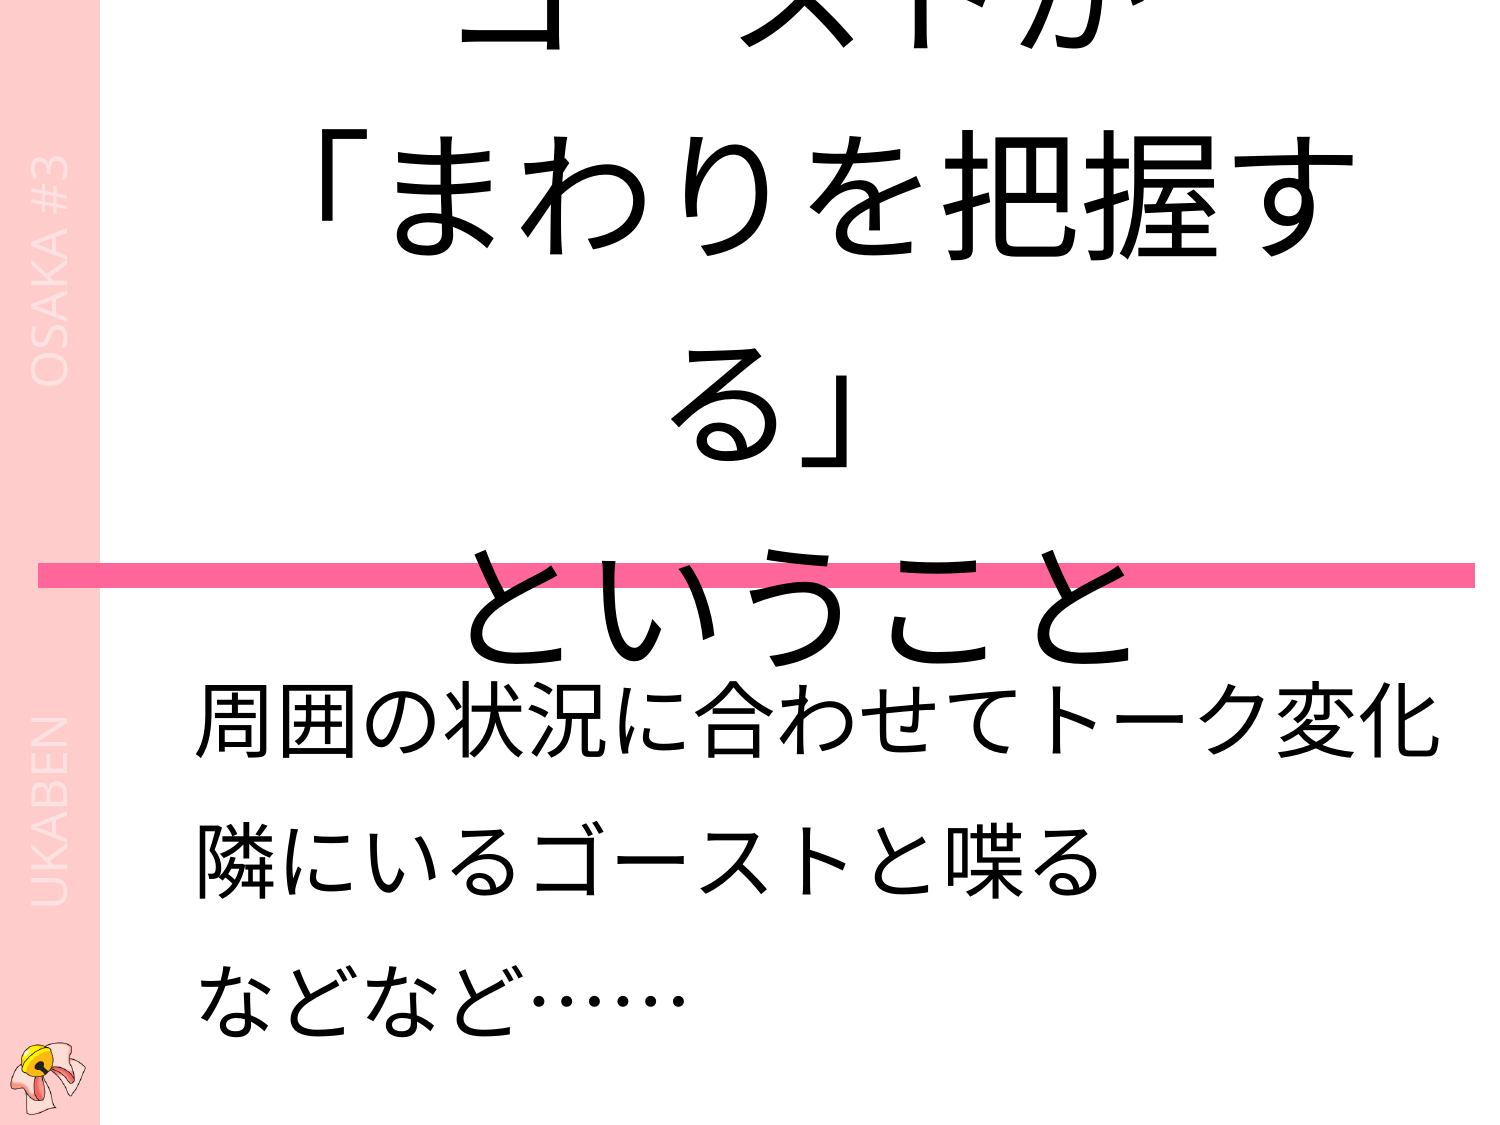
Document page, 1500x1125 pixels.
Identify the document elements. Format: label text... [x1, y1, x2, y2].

picture [10, 1042, 86, 1115]
title ゴーストが 「まわりを把握する」 ということ [118, 50, 1477, 532]
subtitle 周囲の状況に合わせてトーク変化 隣にいるゴーストと喋る などなど…… [118, 620, 1477, 1093]
